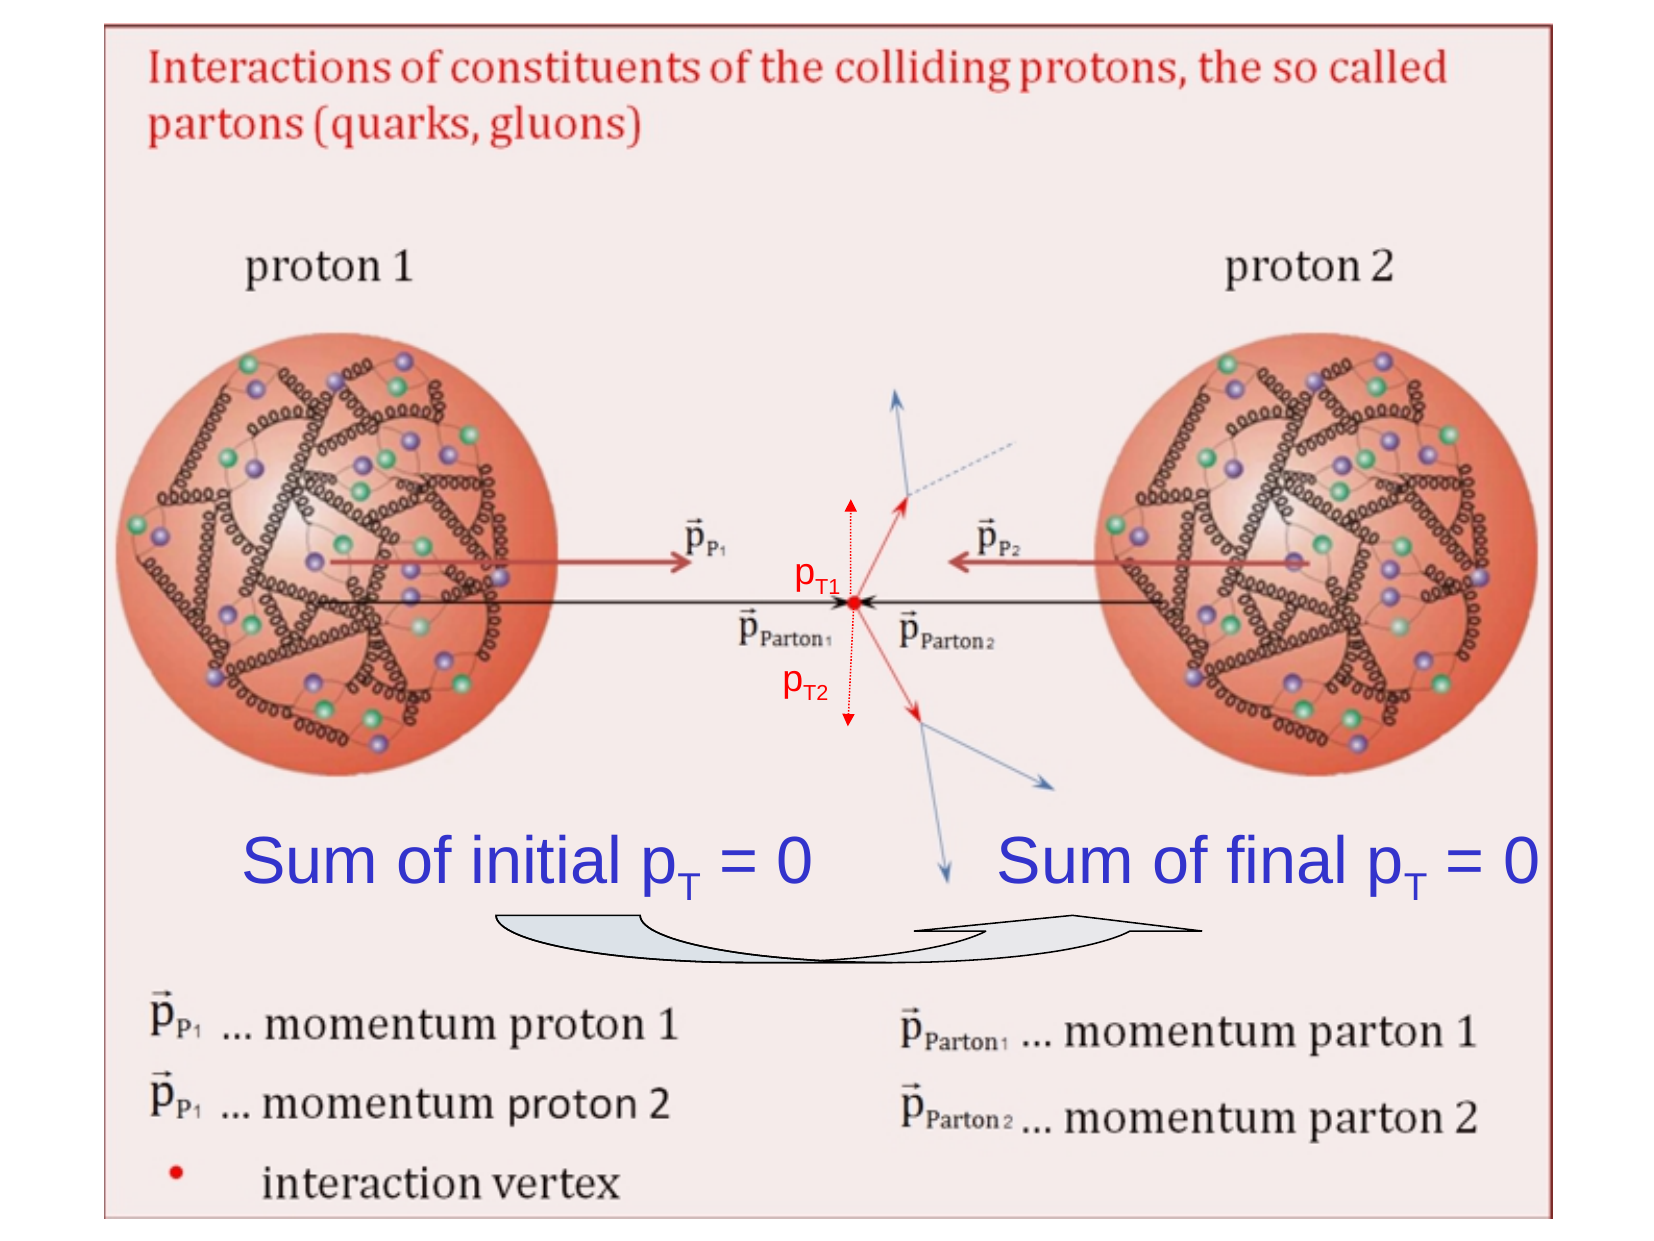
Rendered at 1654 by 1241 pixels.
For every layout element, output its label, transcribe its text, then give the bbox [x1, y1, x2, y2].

text_box pT1 [779, 537, 854, 595]
text_box [496, 915, 1203, 963]
text_box Sum of final pT = 0 [982, 809, 1556, 910]
text_box Sum of initial pT = 0 [226, 809, 829, 910]
picture [104, 23, 1553, 1220]
text_box pT2 [767, 643, 842, 701]
